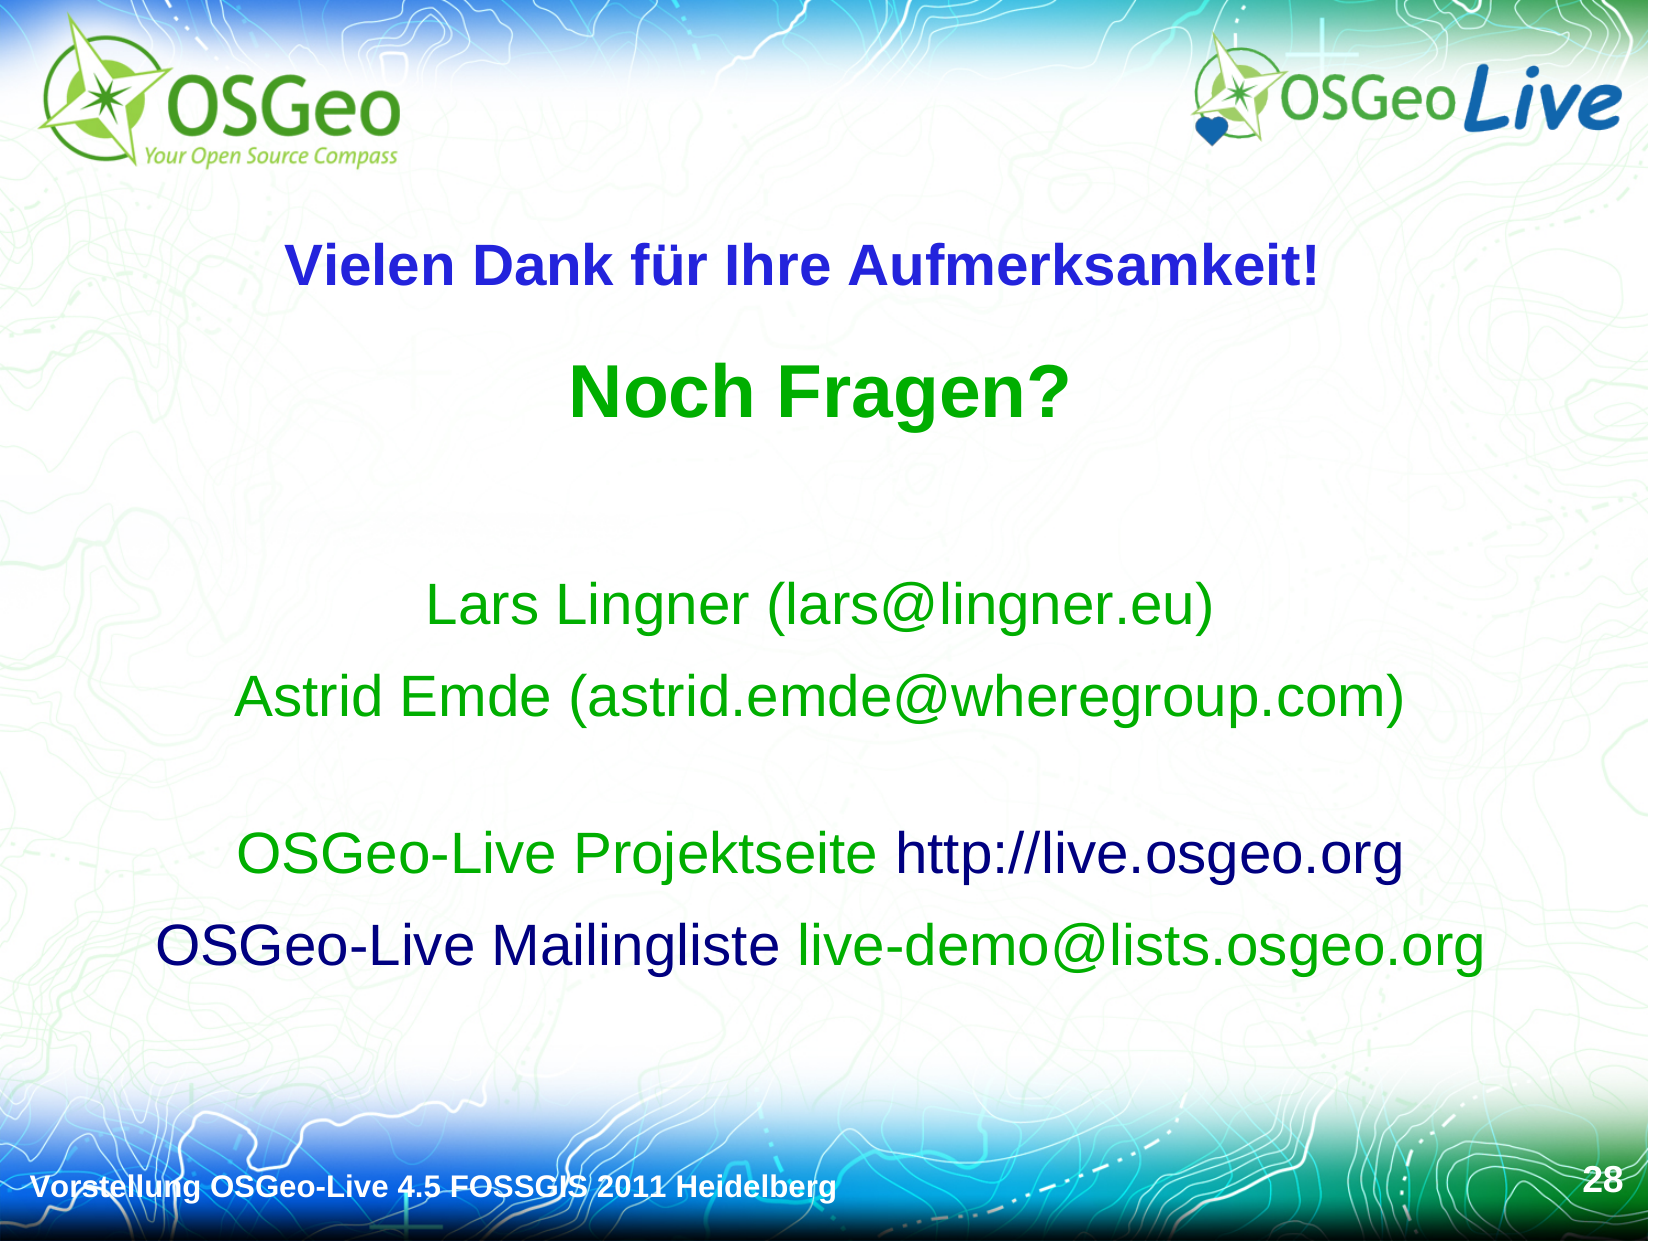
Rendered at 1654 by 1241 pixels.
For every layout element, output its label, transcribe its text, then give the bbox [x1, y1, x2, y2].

picture [0, 0, 1654, 1241]
title Vielen Dank für Ihre Aufmerksamkeit! [59, 177, 1548, 353]
list Noch Fragen? Lars Lingner (lars@lingner.eu) Astrid Emde (astrid.emde@wheregroup.com) OSGeo-Live Projektseite http://live.osgeo.org OSGeo-Live Mailingliste live-demo@lists.osgeo.org [76, 349, 1565, 1182]
